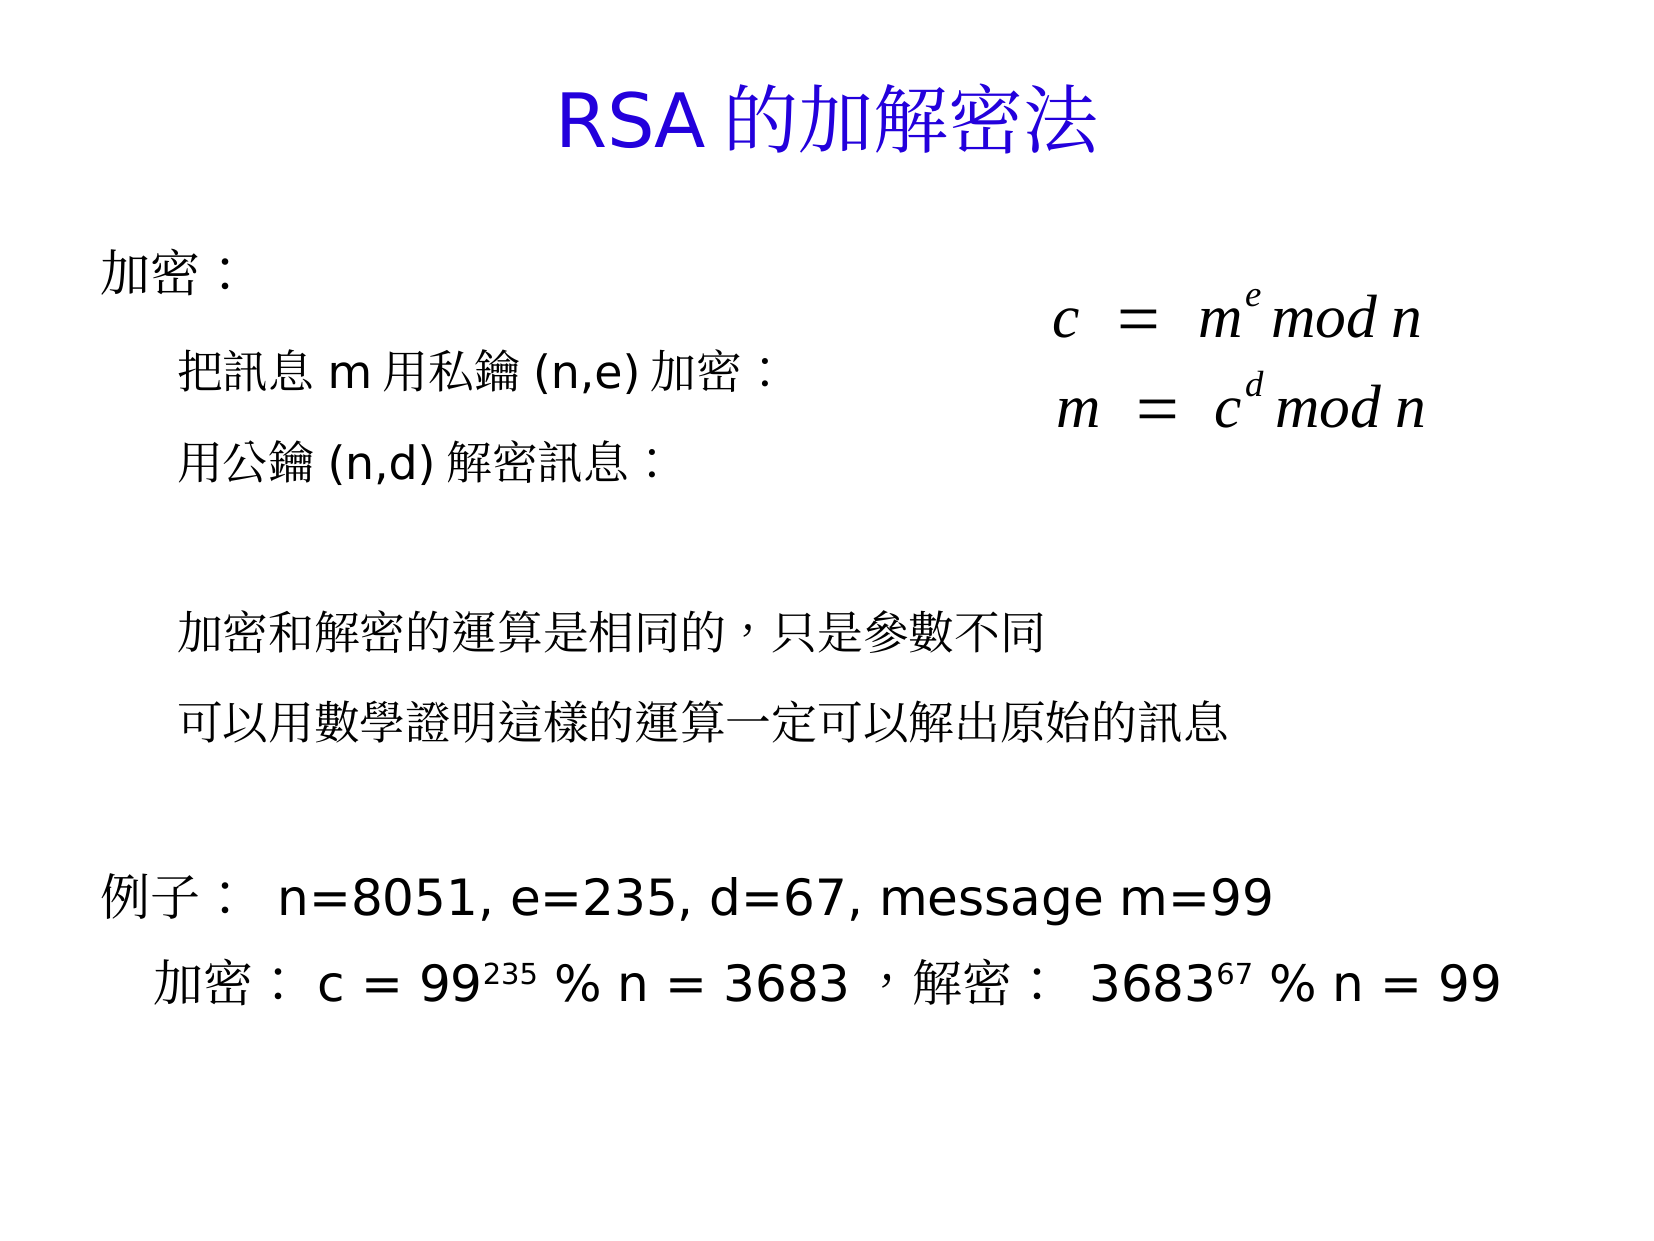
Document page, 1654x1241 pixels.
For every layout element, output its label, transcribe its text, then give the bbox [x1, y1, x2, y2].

title RSA的加解密法 [82, 49, 1571, 182]
list 加密： 把訊息m用私鑰(n,e)加密： 用公鑰(n,d)解密訊息： 加密和解密的運算是相同的，只是參數不同 可以用數學證明這樣的運算一定可以解出原始的訊息 例子： n=8051, e=235, d=67, message m=99 加密：c = 99235 % n = 3683，解密： 368367 % n = 99 [82, 219, 1571, 1109]
chart [1037, 264, 1440, 444]
